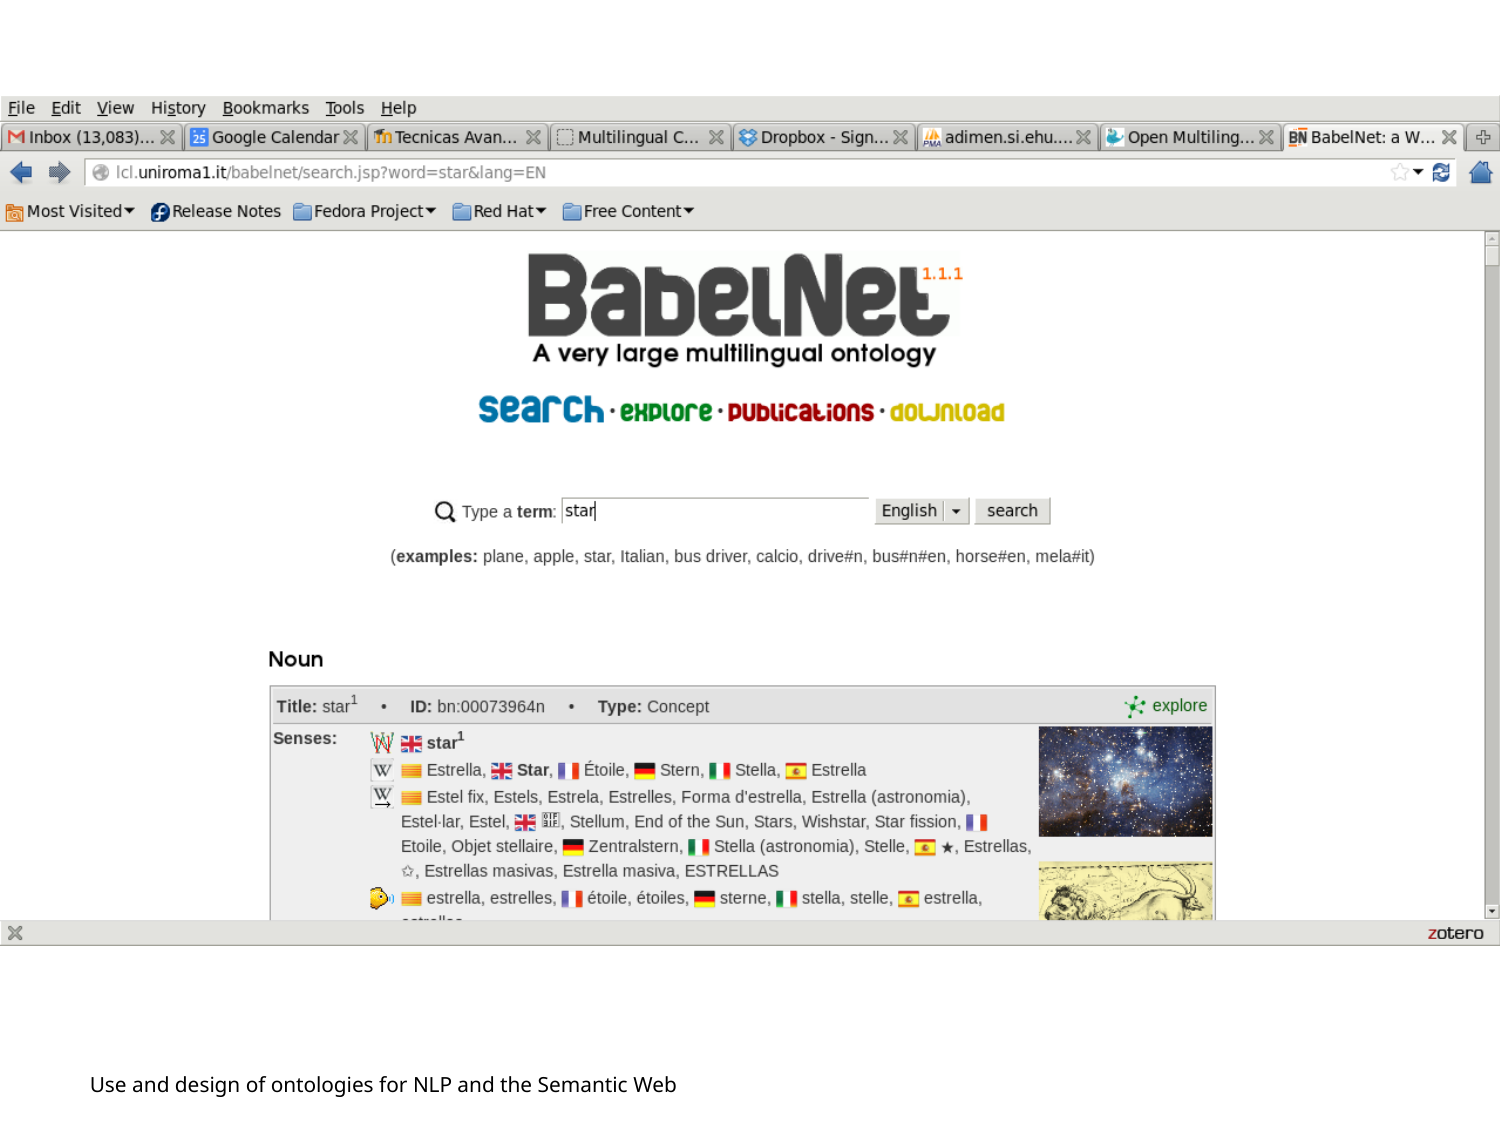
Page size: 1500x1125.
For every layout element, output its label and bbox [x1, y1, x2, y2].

picture [0, 95, 1500, 946]
